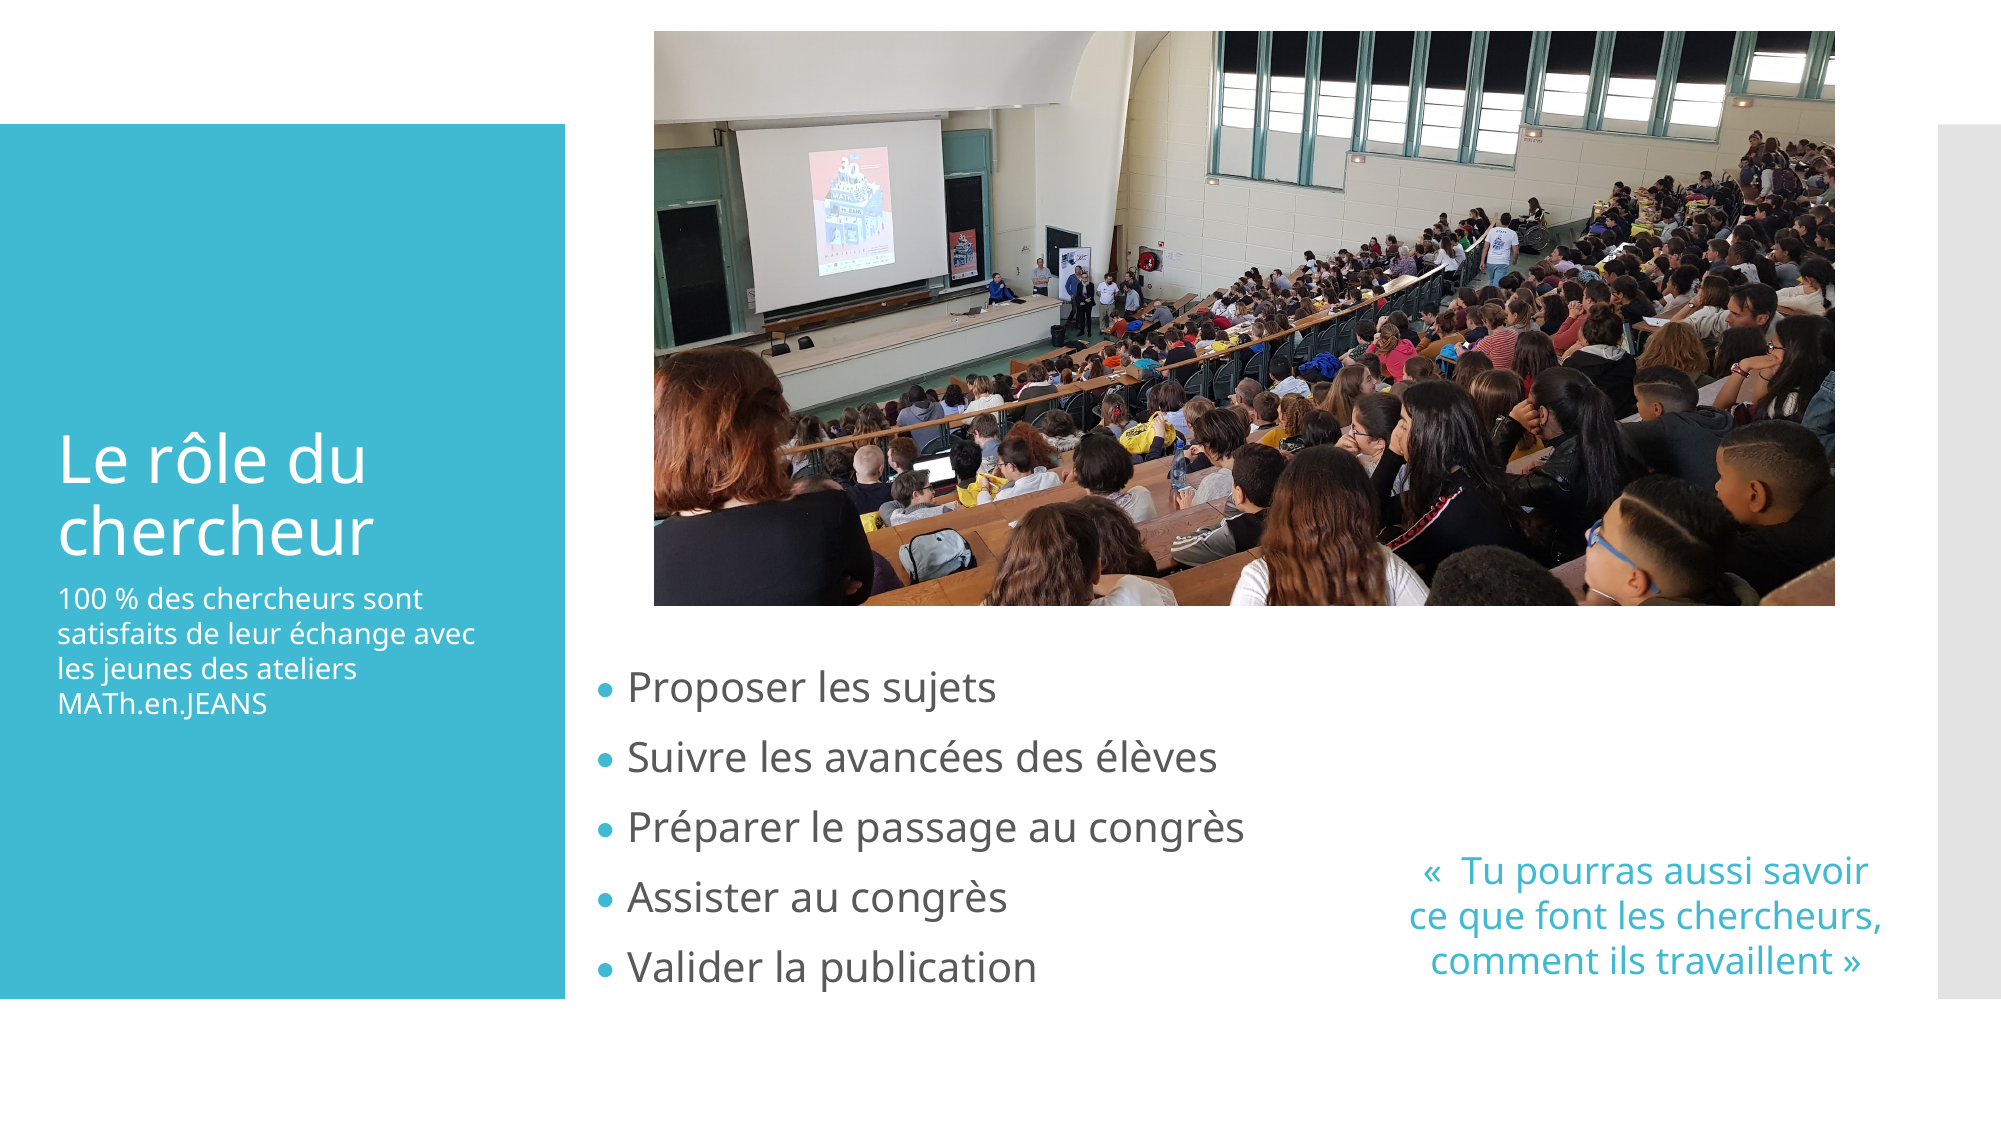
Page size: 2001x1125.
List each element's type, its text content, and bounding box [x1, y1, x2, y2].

picture [654, 31, 1835, 606]
title Le rôle du chercheur [41, 187, 507, 573]
list 100 % des chercheurs sont satisfaits de leur échange avec les jeunes des ateliers MATh.en.JEANS [41, 573, 507, 955]
text_box « Tu pourras aussi savoir ce que font les chercheurs, comment ils travaillent » [1388, 839, 1905, 991]
list Proposer les sujets Suivre les avancées des élèves Préparer le passage au congrès Assister au congrès Valider la publication [581, 612, 1272, 1047]
